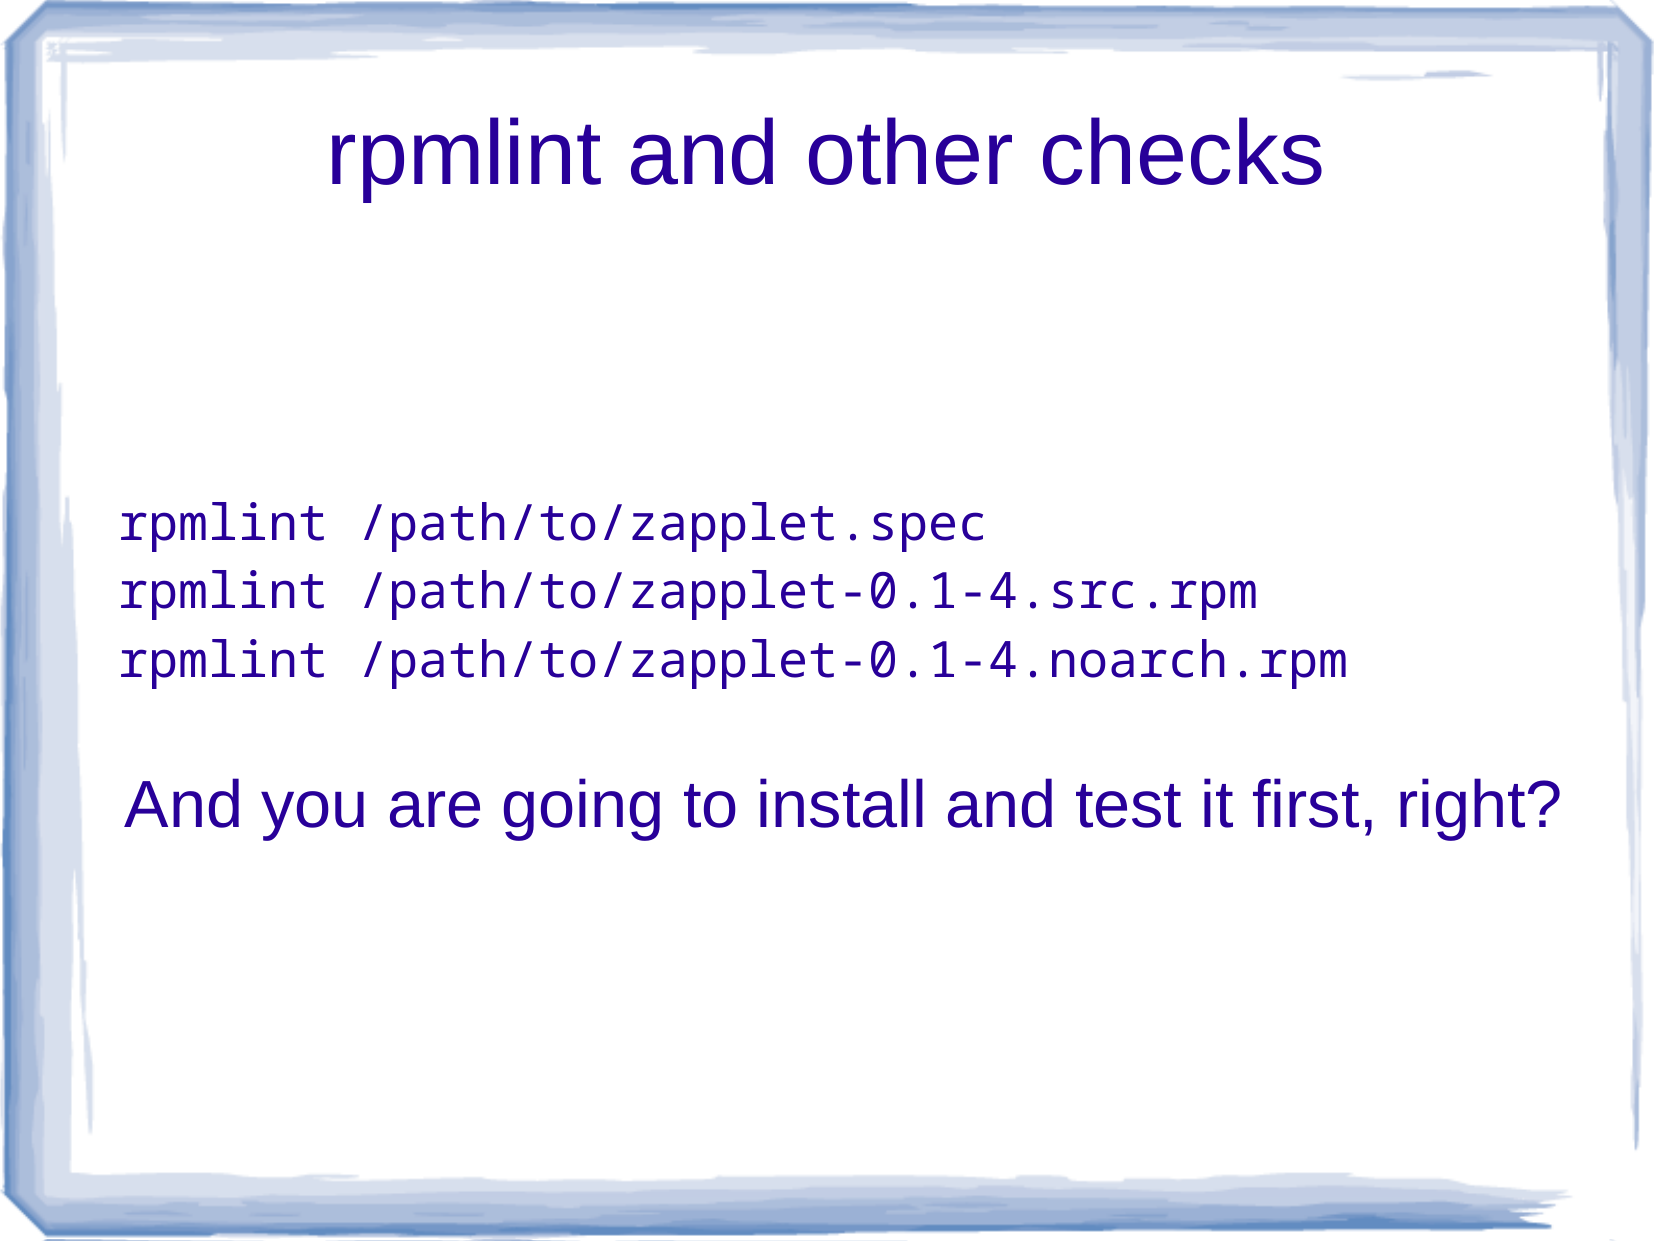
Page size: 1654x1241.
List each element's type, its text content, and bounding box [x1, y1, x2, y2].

picture [0, 0, 1654, 1241]
subtitle rpmlint /path/to/zapplet.spec rpmlint /path/to/zapplet-0.1-4.src.rpm rpmlint /path/to/zapplet-0.1-4.noarch.rpm And you are going to install and test it first, right? [118, 332, 1571, 997]
title rpmlint and other checks [82, 56, 1571, 250]
